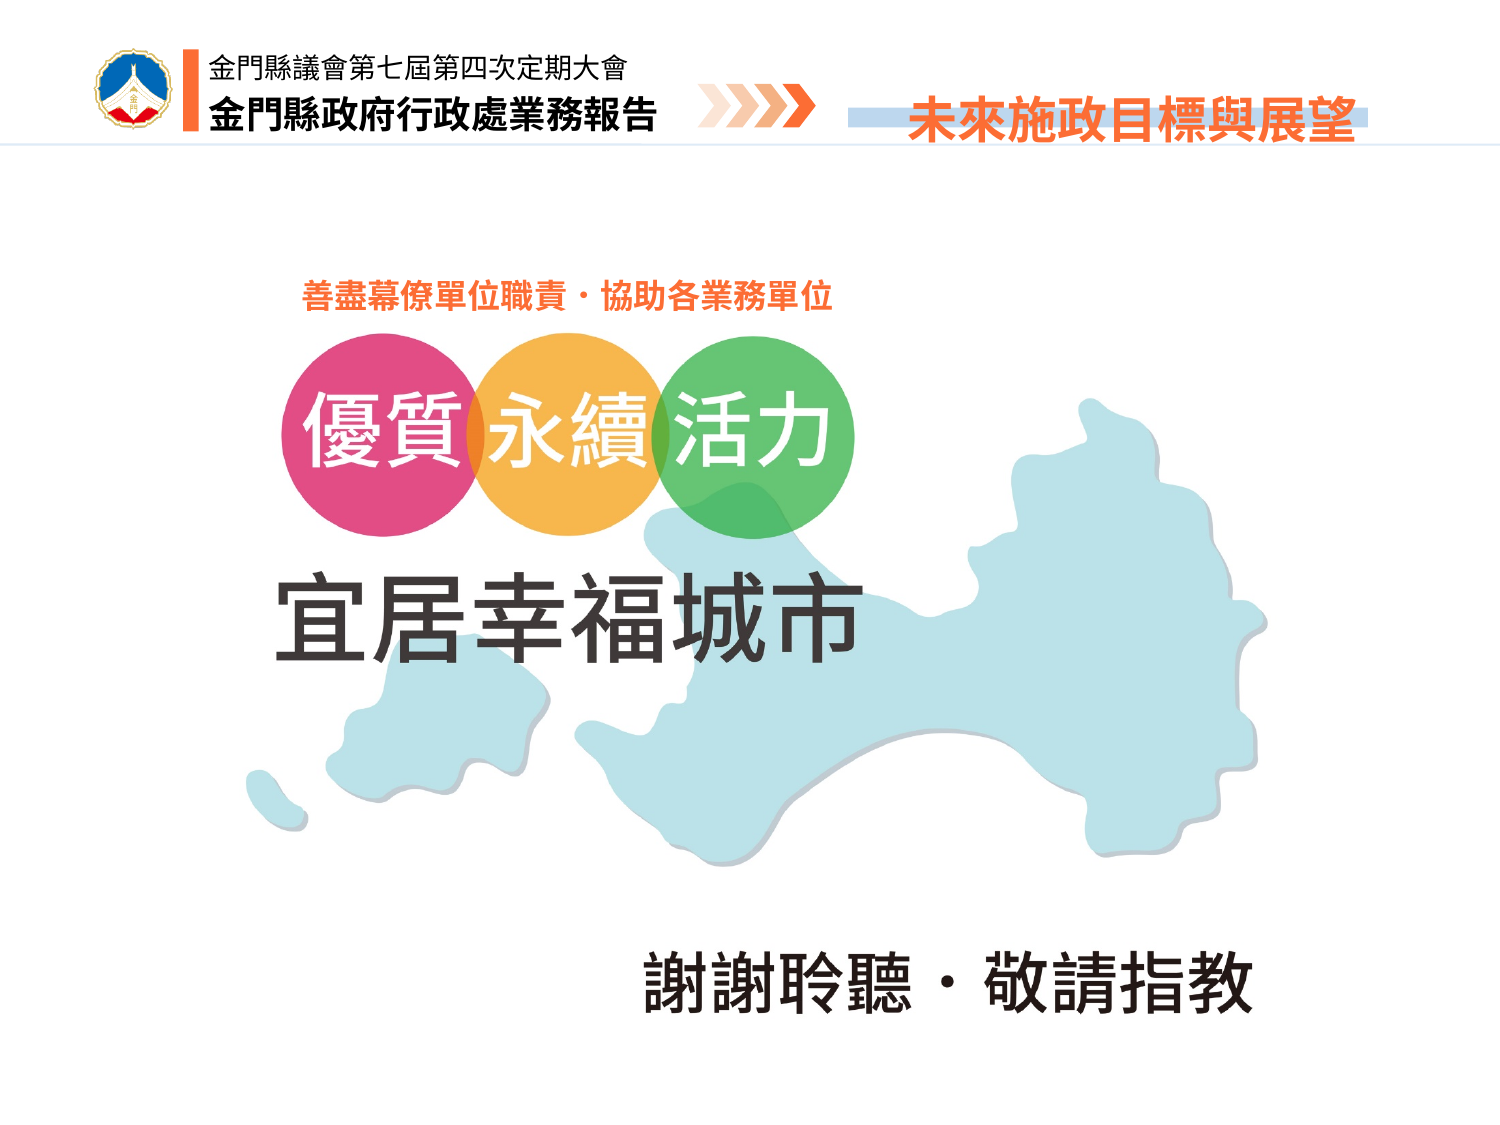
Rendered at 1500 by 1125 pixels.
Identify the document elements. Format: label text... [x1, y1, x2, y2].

text_box 未來施政目標與展望 [813, 81, 1372, 156]
text_box [697, 83, 731, 128]
text_box [754, 83, 788, 128]
text_box [782, 83, 813, 128]
picture [60, 39, 194, 141]
text_box 金門縣議會第七屆第四次定期大會 [194, 42, 674, 83]
text_box 善盡幕僚單位職責．協助各業務單位 [90, 268, 849, 323]
text_box [725, 83, 760, 128]
text_box 金門縣政府行政處業務報告 [194, 83, 698, 143]
picture [152, 276, 1392, 1053]
